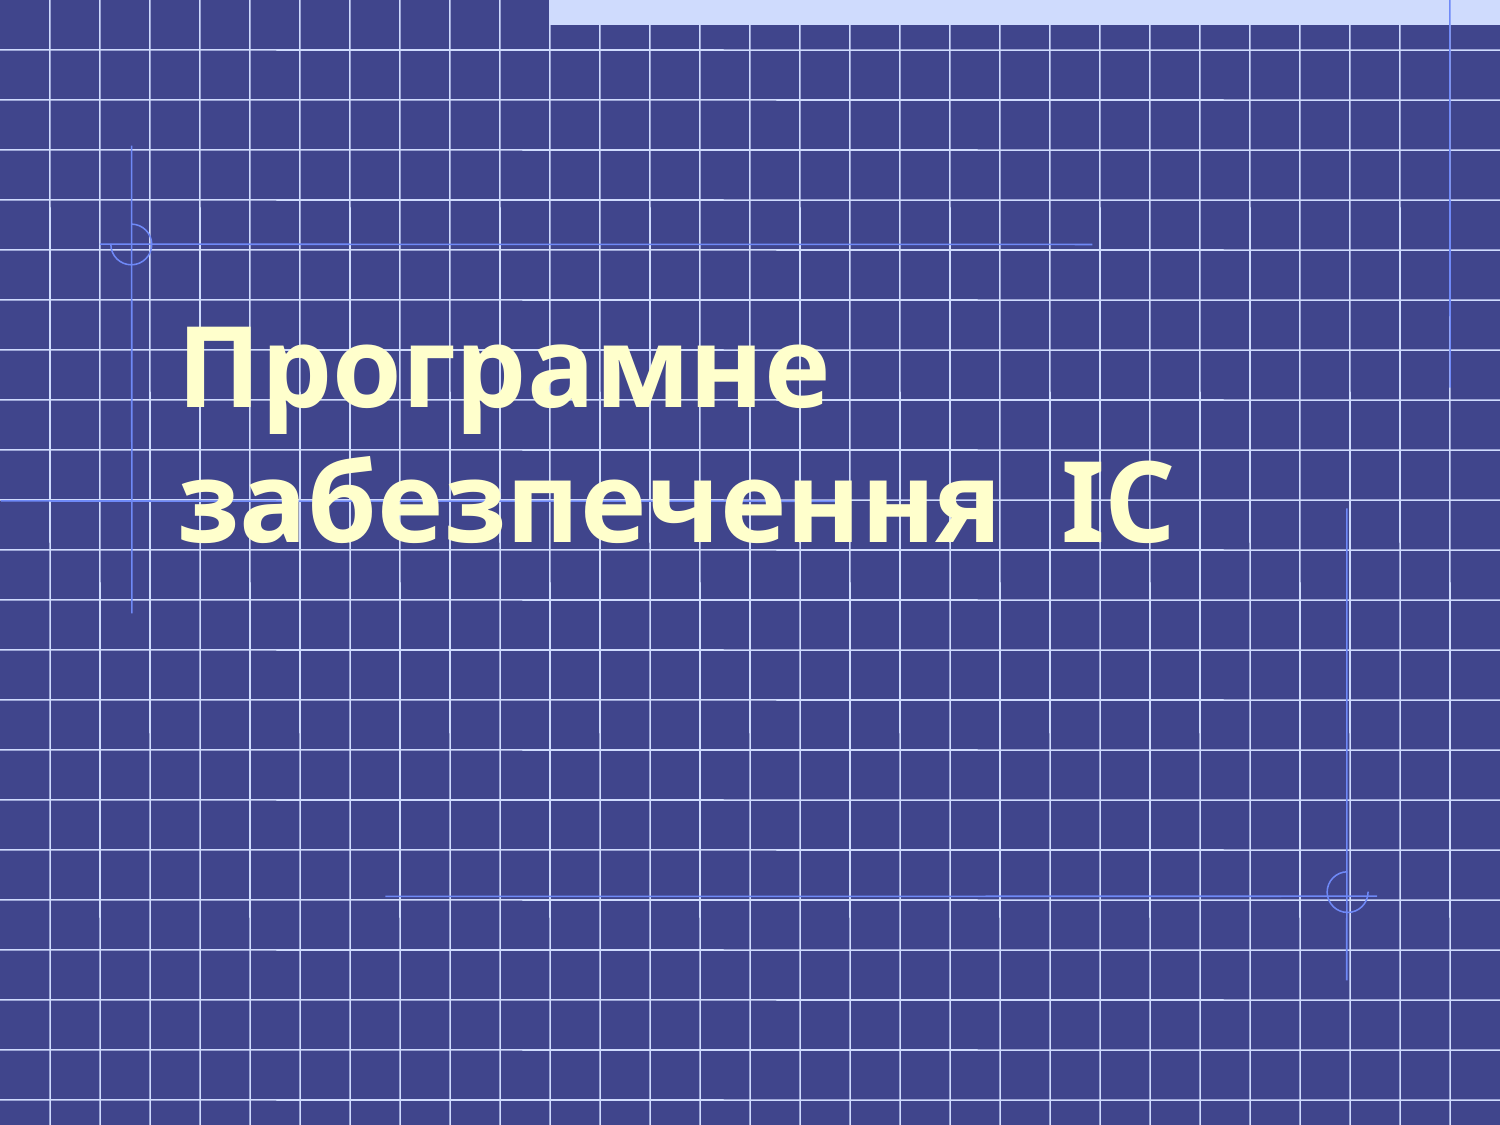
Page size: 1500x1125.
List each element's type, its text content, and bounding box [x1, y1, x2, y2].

title Програмне забезпечення ІС [162, 287, 1438, 475]
